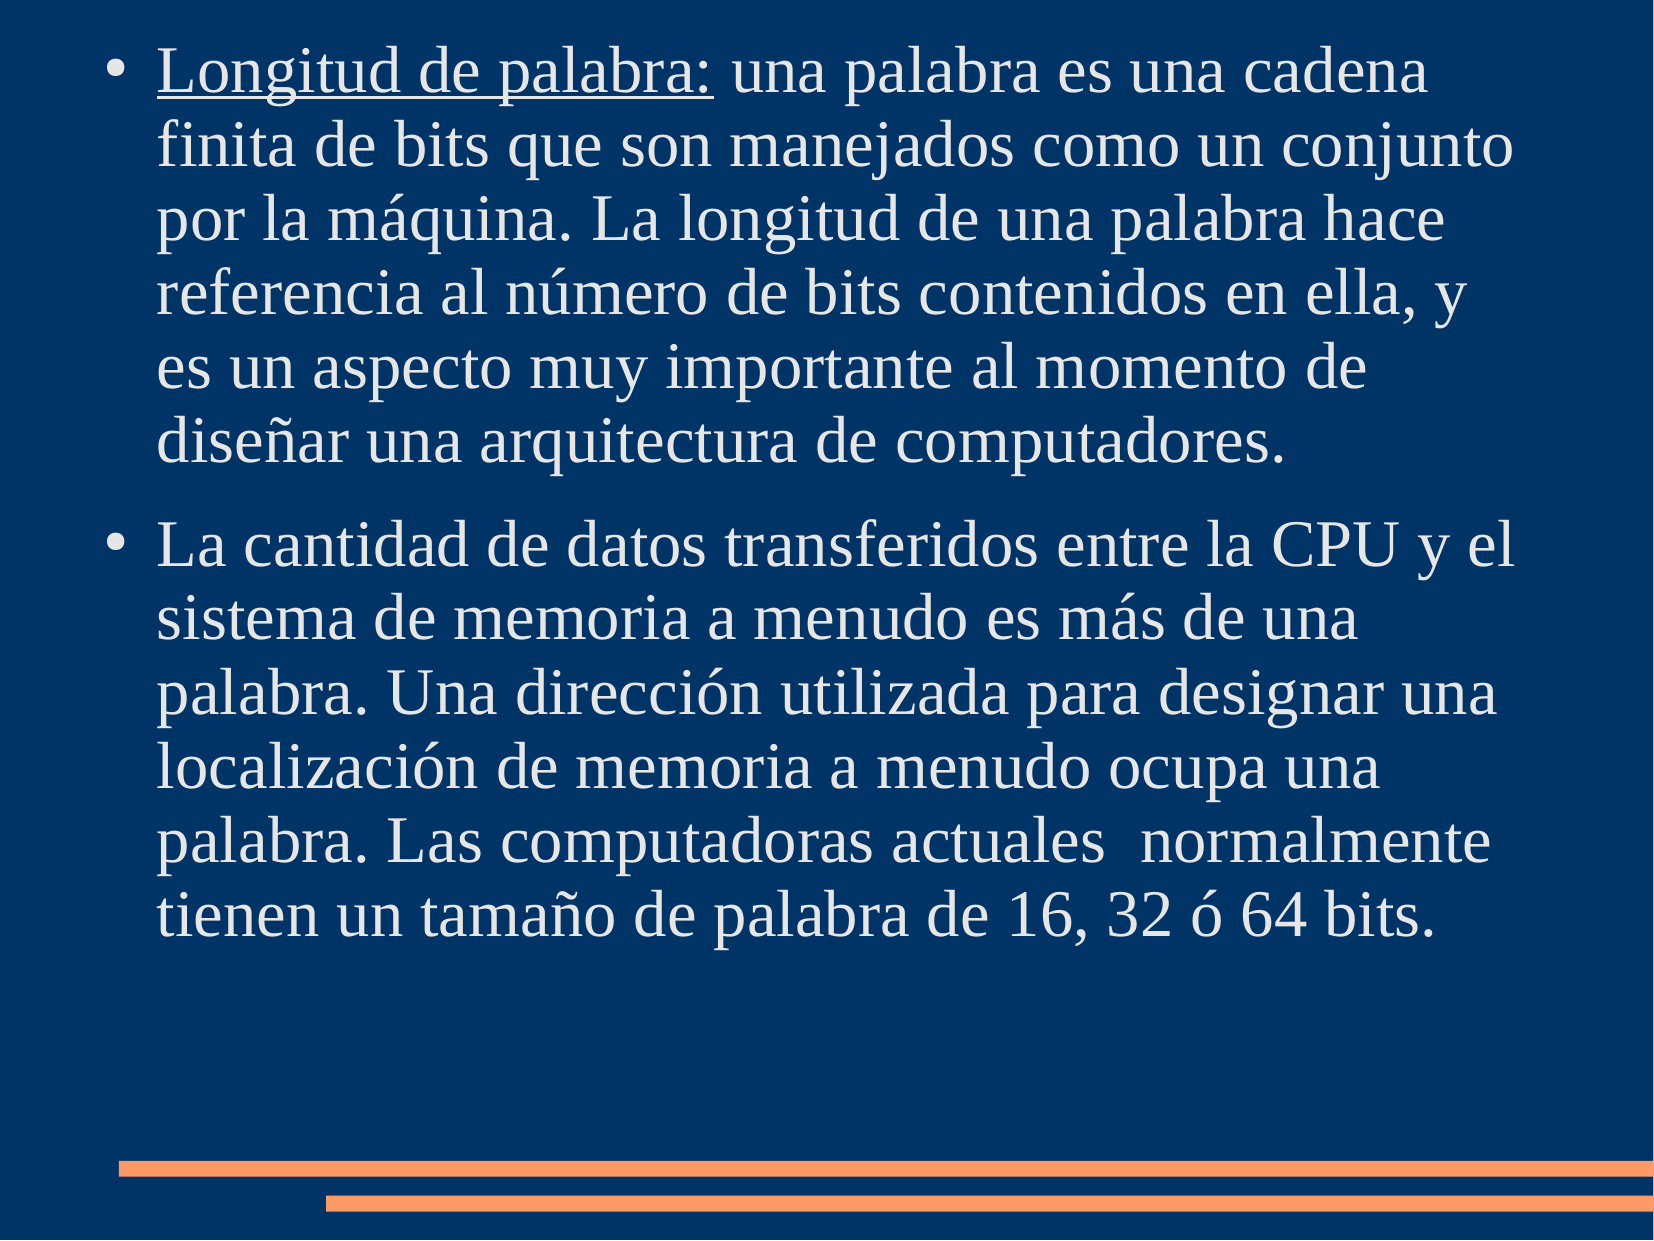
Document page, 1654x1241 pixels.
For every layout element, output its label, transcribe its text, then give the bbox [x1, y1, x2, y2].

list Longitud de palabra: una palabra es una cadena finita de bits que son manejados como un conjunto por la máquina. La longitud de una palabra hace referencia al número de bits contenidos en ella, y es un aspecto muy importante al momento de diseñar una arquitectura de computadores. La cantidad de datos transferidos entre la CPU y el sistema de memoria a menudo es más de una palabra. Una dirección utilizada para designar una localización de memoria a menudo ocupa una palabra. Las computadoras actuales normalmente tienen un tamaño de palabra de 16, 32 ó 64 bits. [86, 32, 1526, 1032]
